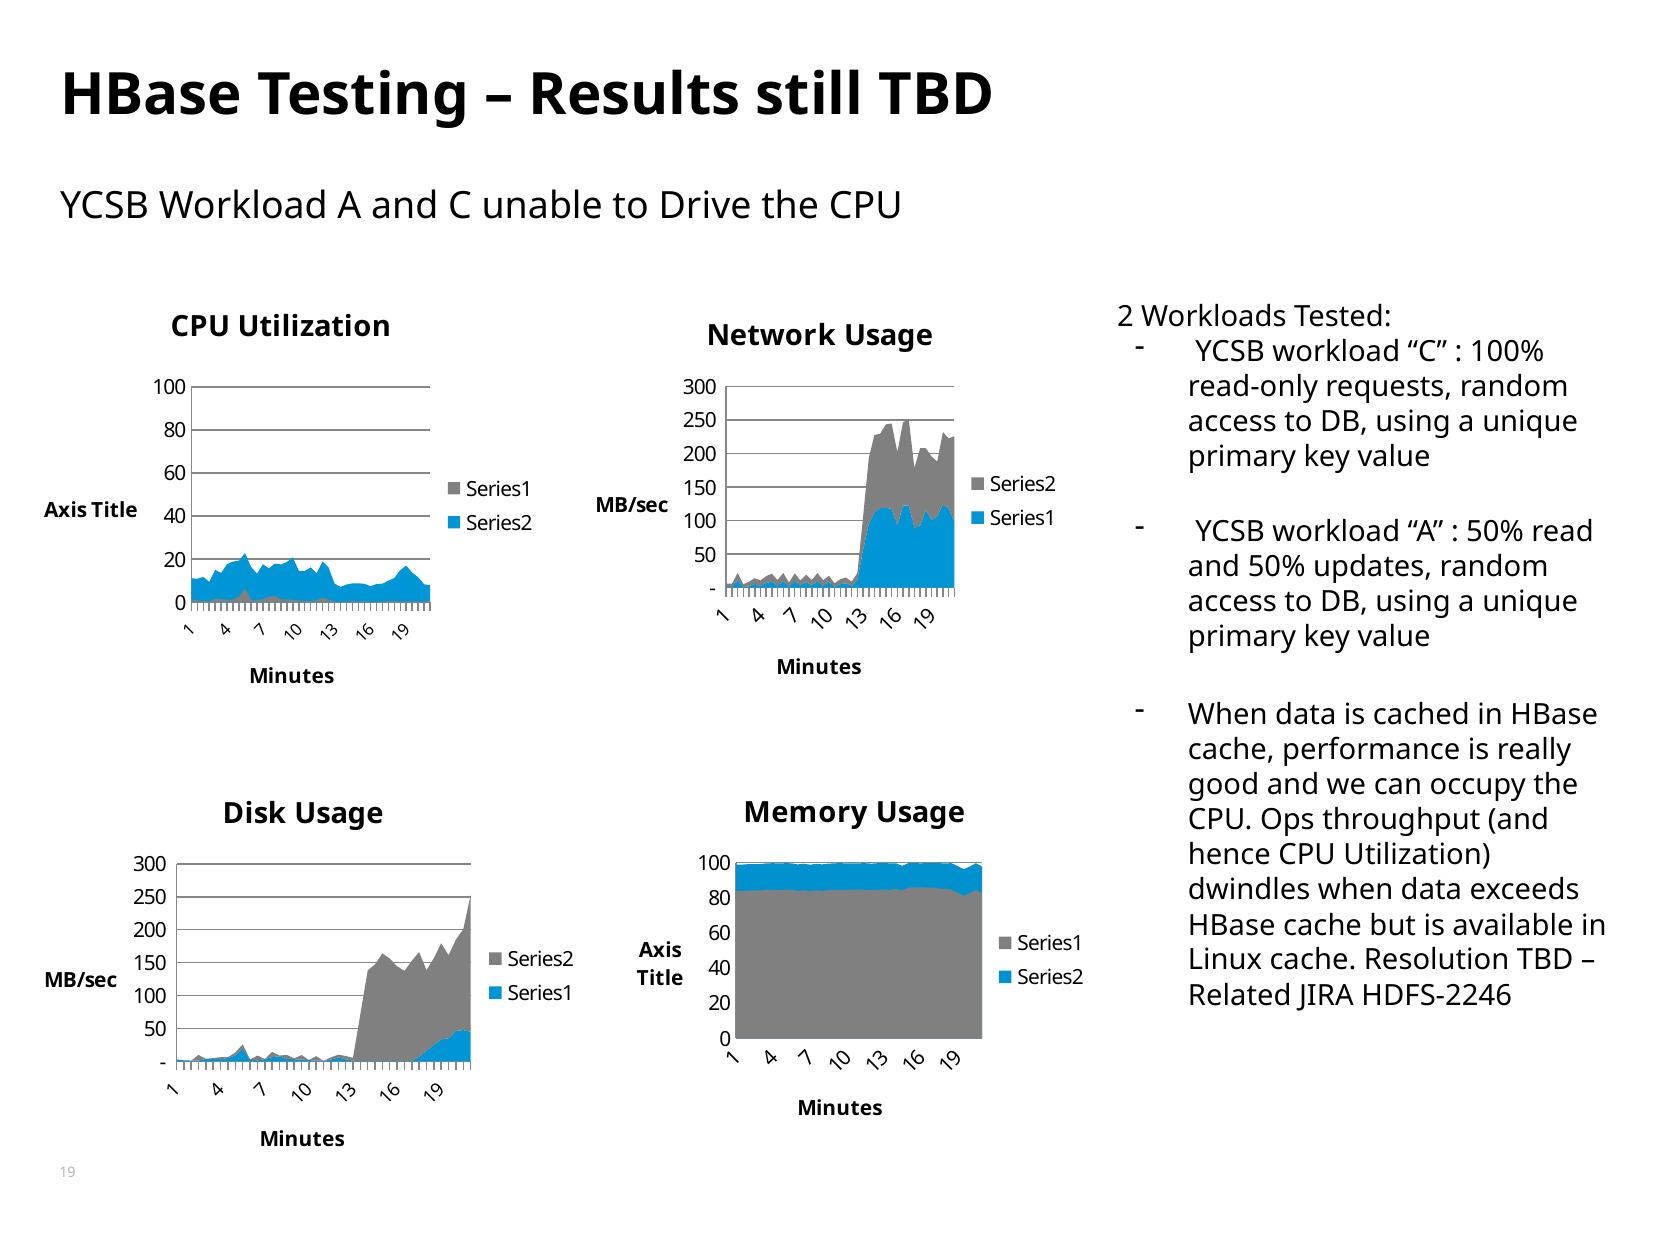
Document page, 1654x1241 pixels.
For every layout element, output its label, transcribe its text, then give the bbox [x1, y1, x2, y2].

chart [13, 767, 593, 1185]
chart [564, 289, 1075, 712]
title HBase Testing – Results still TBD [59, 56, 1528, 161]
subtitle YCSB Workload A and C unable to Drive the CPU [59, 181, 1528, 248]
chart [606, 767, 1103, 1153]
list 2 Workloads Tested: YCSB workload “C” : 100% read-only requests, random access to DB, using a unique primary key value YCSB workload “A” : 50% read and 50% updates, random access to DB, using a unique primary key value When data is cached in HBase cache, performance is really good and we can occupy the CPU. Ops throughput (and hence CPU Utilization) dwindles when data exceeds HBase cache but is available in Linux cache. Resolution TBD – Related JIRA HDFS-2246 [1102, 289, 1626, 1063]
chart [13, 289, 552, 722]
